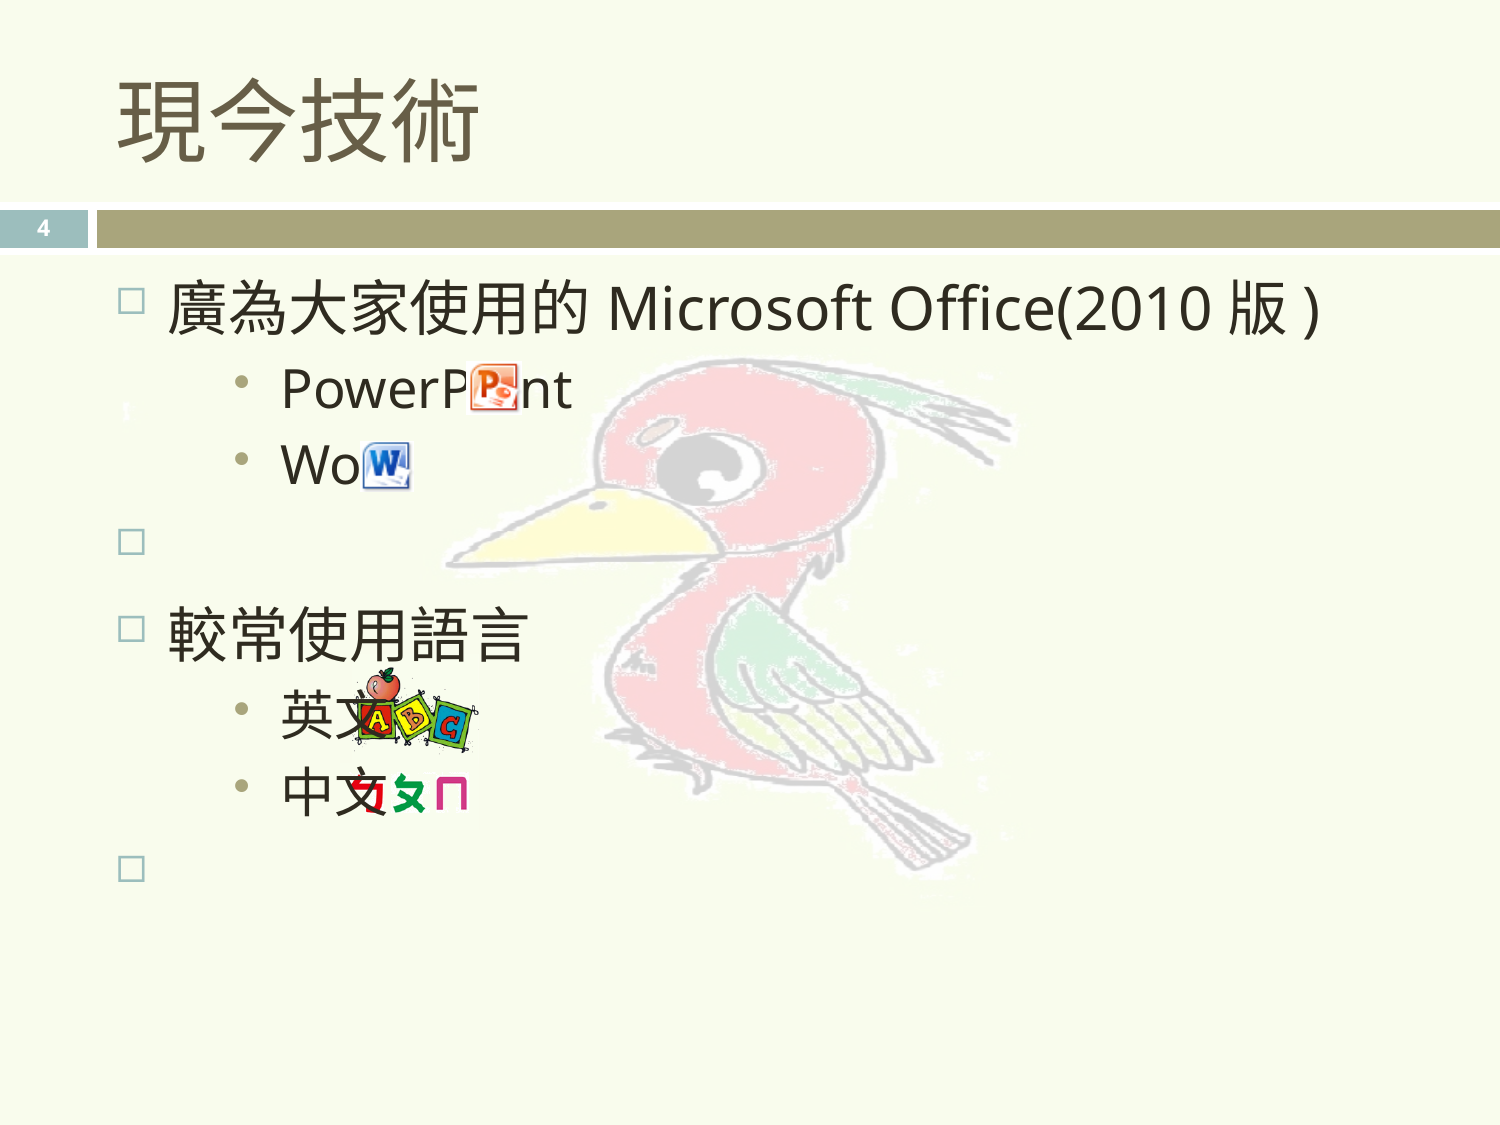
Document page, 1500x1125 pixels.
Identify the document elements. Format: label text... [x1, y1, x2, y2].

picture [466, 361, 522, 415]
text_box 4 [0, 208, 88, 249]
title 現今技術 [100, 37, 1438, 201]
picture [360, 441, 414, 492]
list 廣為大家使用的Microsoft Office(2010版) PowerPoint Word 較常使用語言 英文 中文 [100, 262, 1438, 1000]
